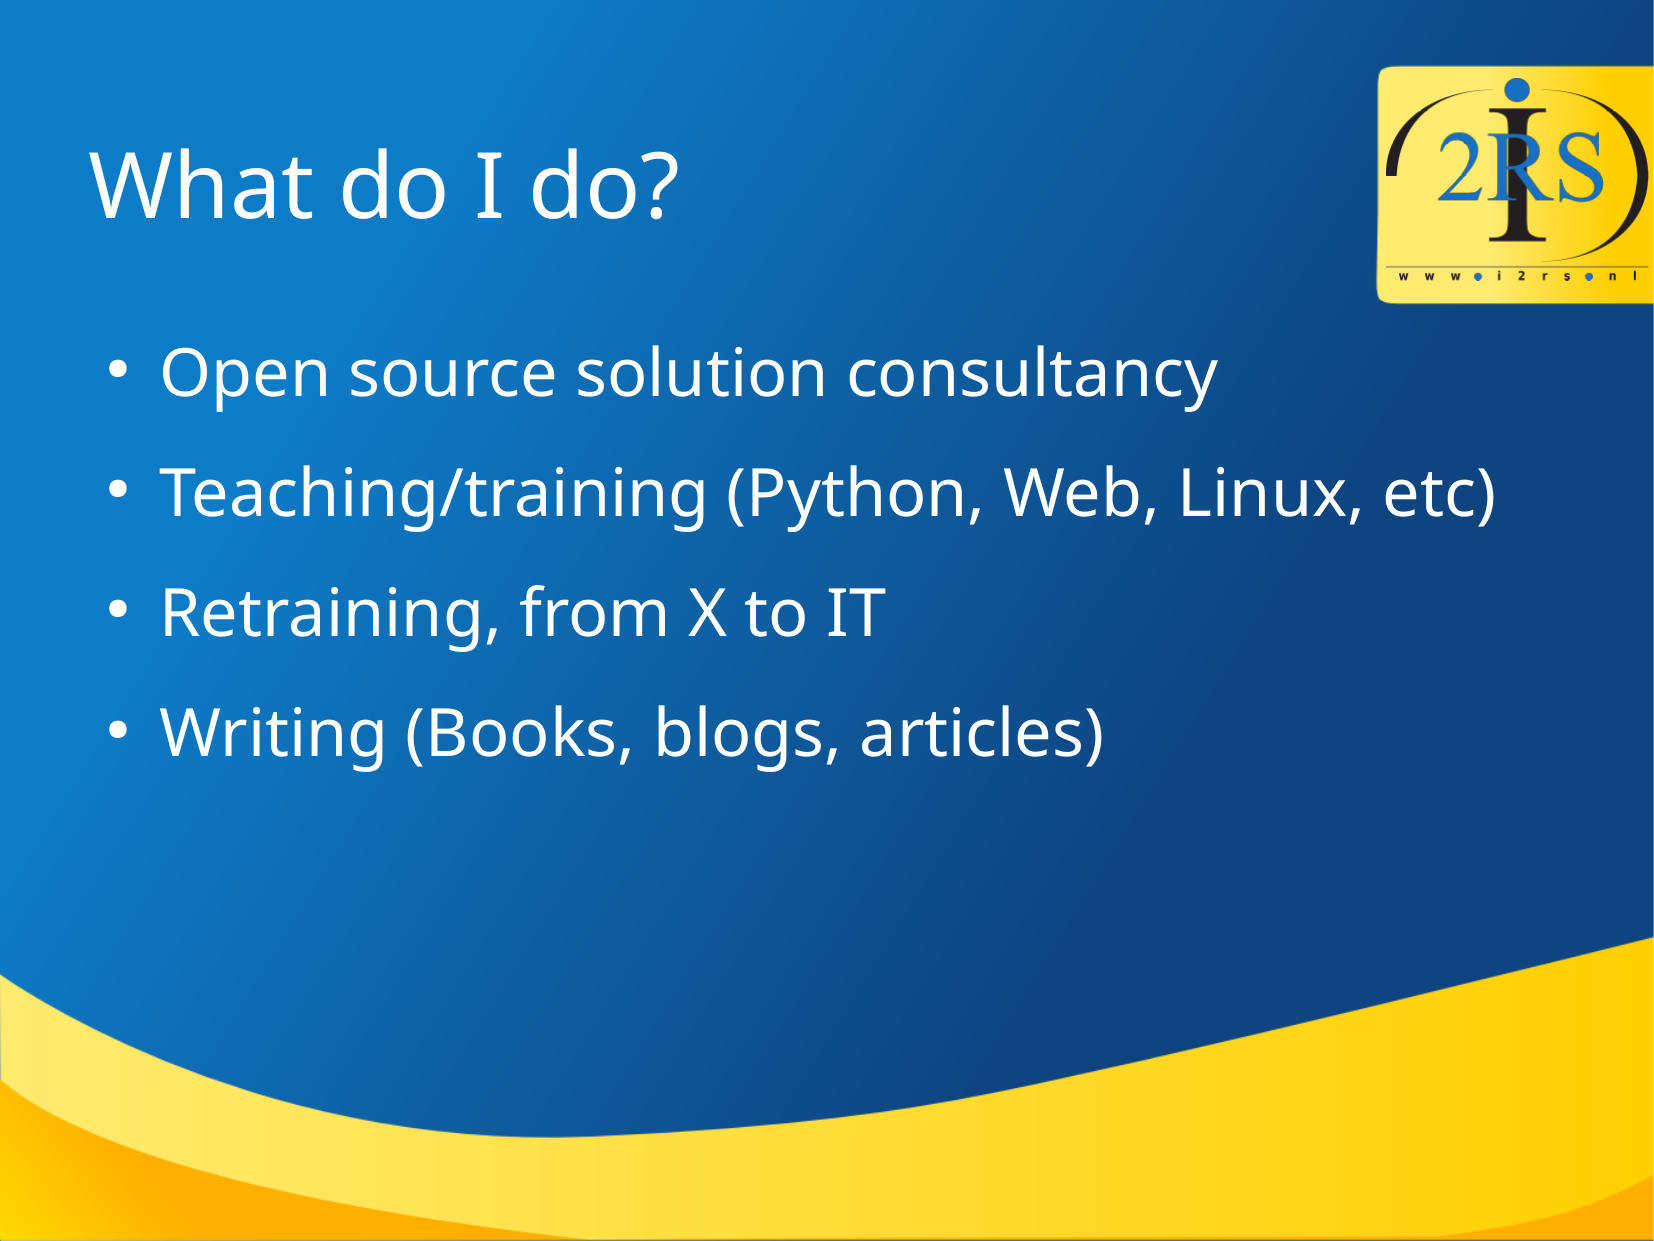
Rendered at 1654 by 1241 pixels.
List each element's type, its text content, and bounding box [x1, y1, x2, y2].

list Open source solution consultancy Teaching/training (Python, Web, Linux, etc) Retraining, from X to IT Writing (Books, blogs, articles) [88, 324, 1565, 945]
title What do I do? [88, 70, 1335, 296]
picture [0, 0, 1654, 1241]
